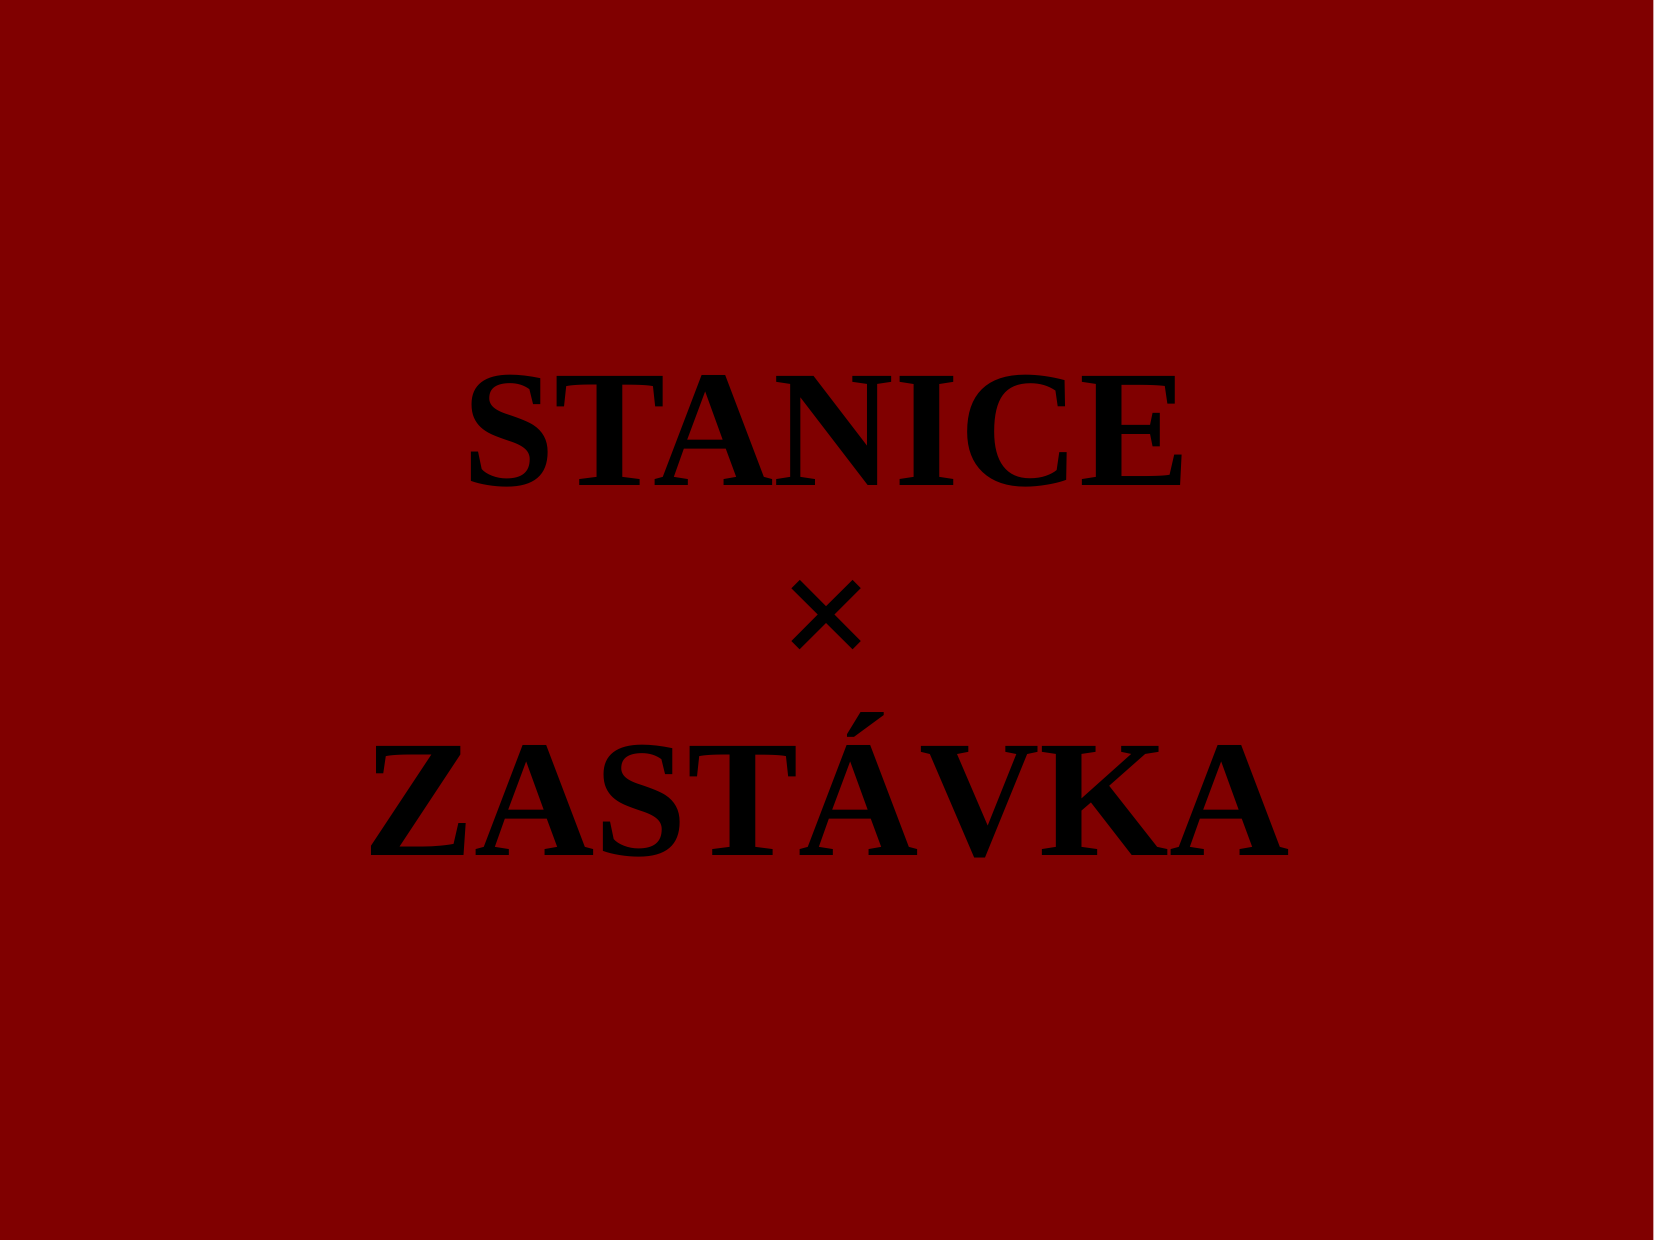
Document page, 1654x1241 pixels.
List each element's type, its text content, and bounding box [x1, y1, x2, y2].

text_box STANICE × ZASTÁVKA [348, 329, 1306, 899]
